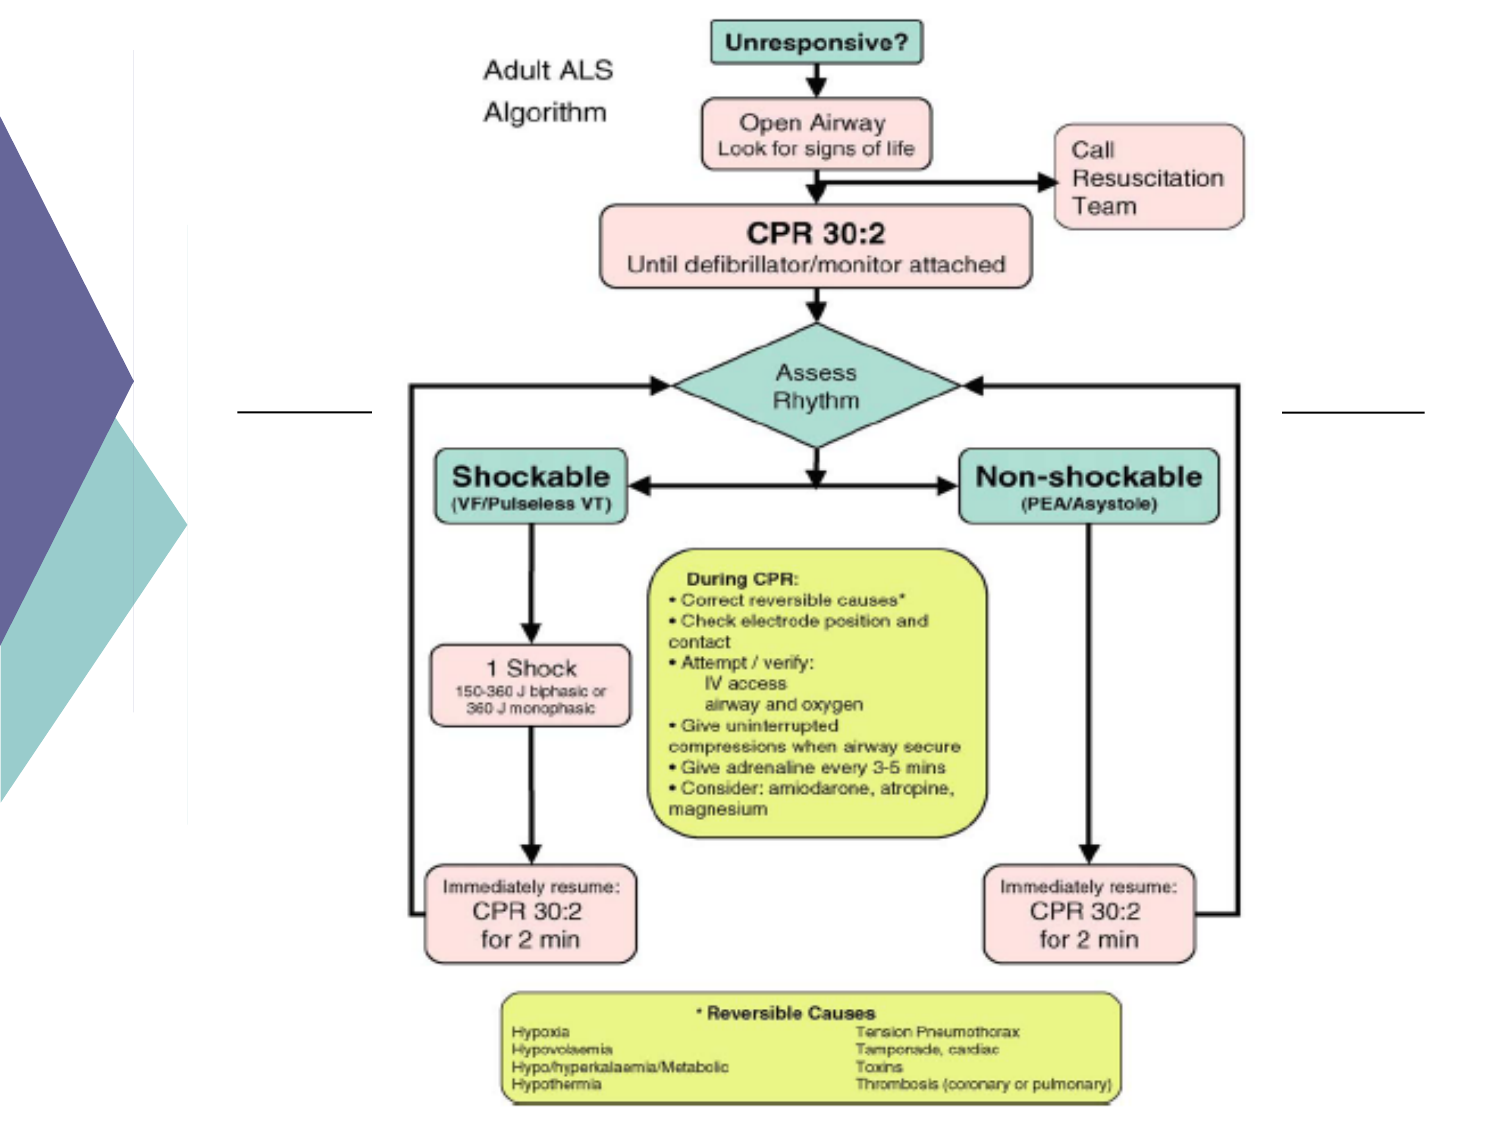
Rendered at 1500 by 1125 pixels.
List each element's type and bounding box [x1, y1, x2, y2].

picture [372, 0, 1282, 1125]
